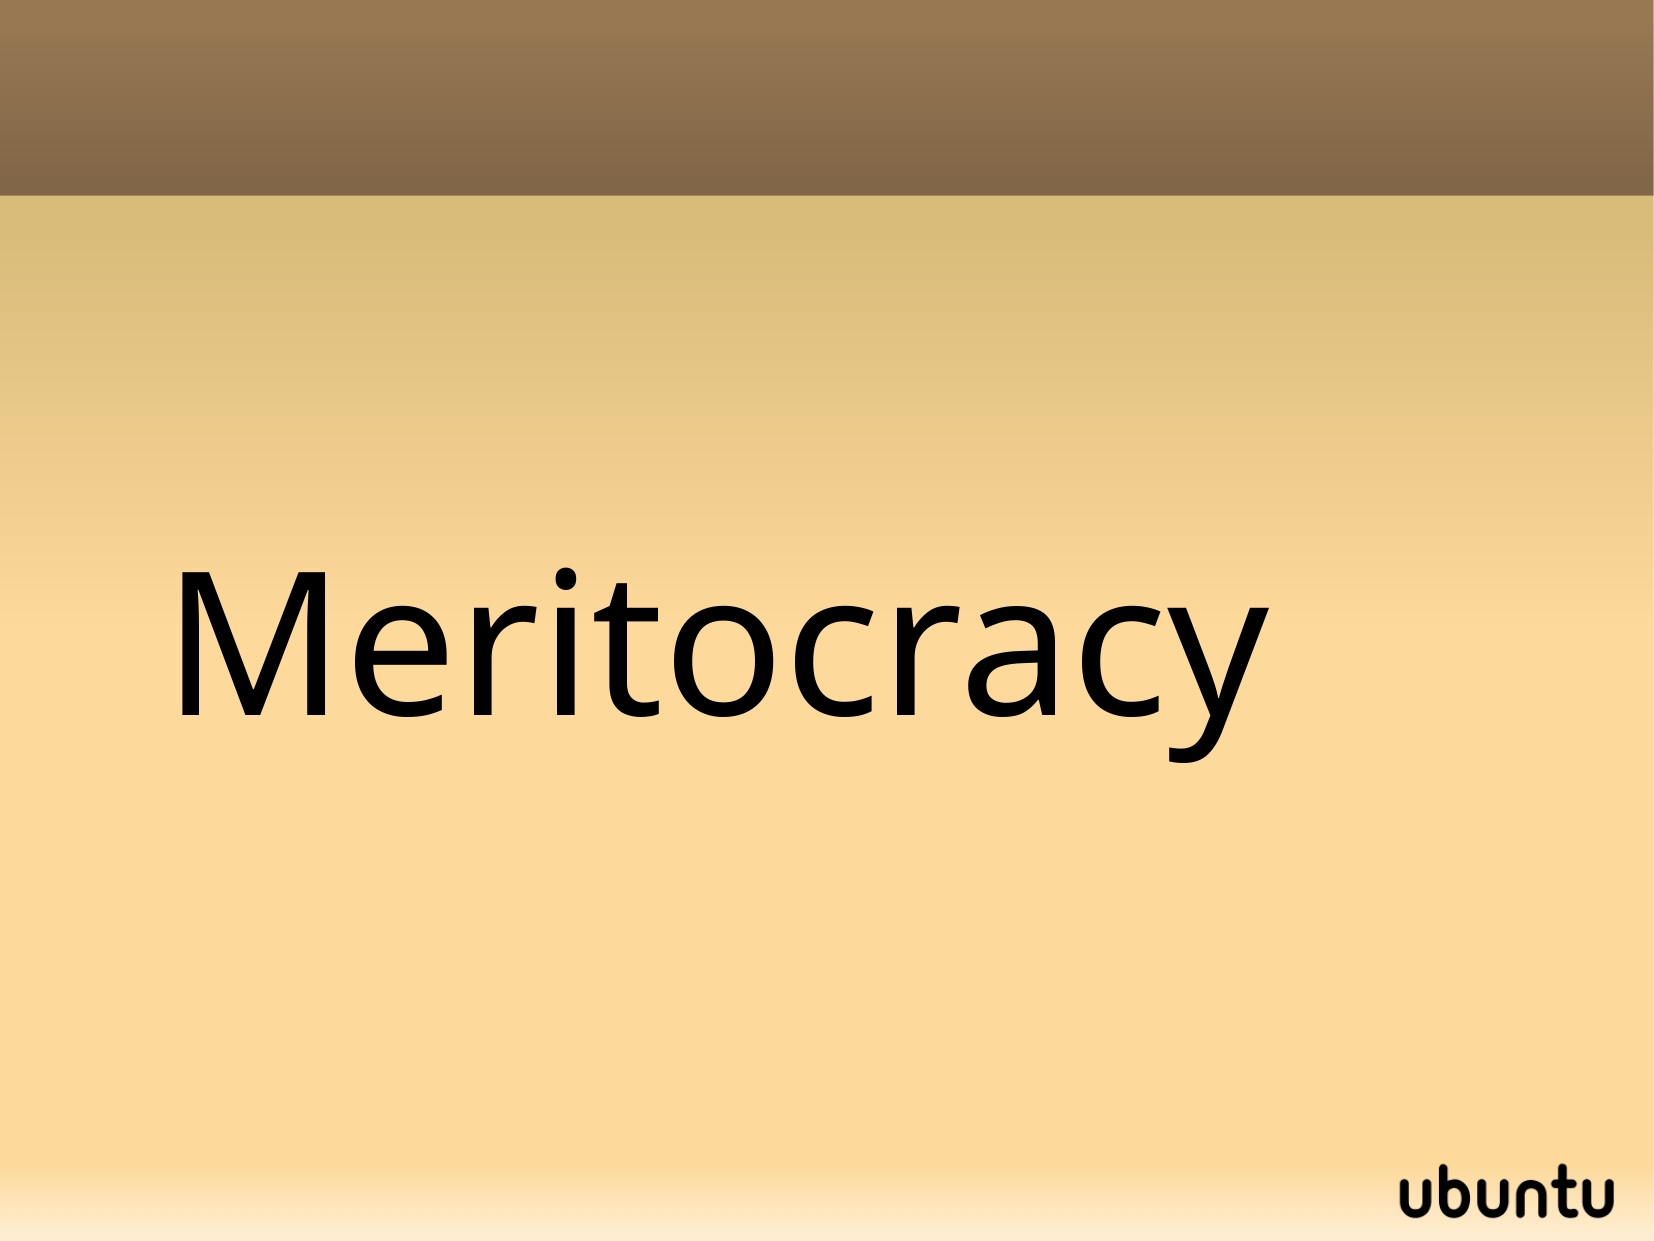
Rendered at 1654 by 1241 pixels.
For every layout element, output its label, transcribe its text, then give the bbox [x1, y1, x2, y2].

text_box Meritocracy [148, 494, 1565, 657]
picture [0, 0, 1654, 1241]
